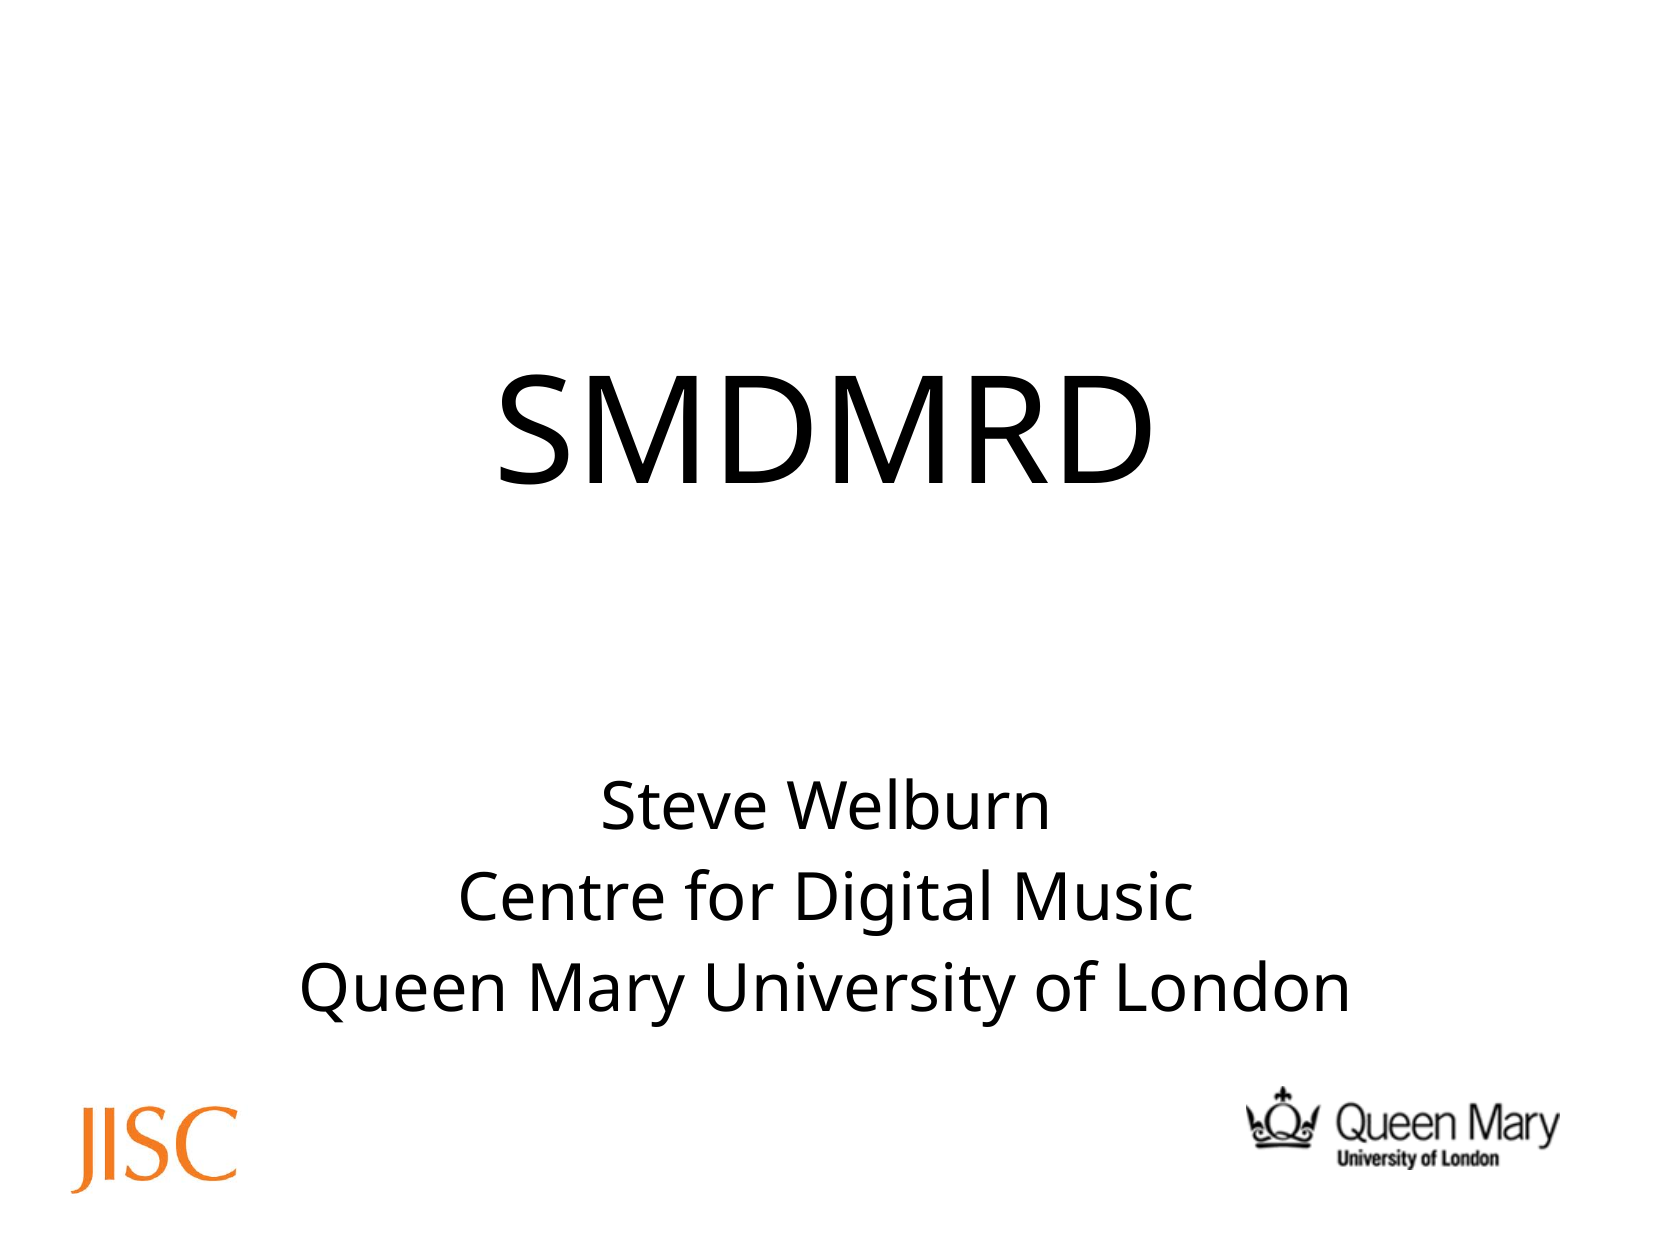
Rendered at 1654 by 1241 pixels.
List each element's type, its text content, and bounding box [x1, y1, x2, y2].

title SMDMRD [248, 236, 1406, 615]
picture [59, 1082, 249, 1210]
subtitle Steve Welburn Centre for Digital Music Queen Mary University of London [100, 750, 1554, 1040]
picture [1246, 1086, 1560, 1170]
